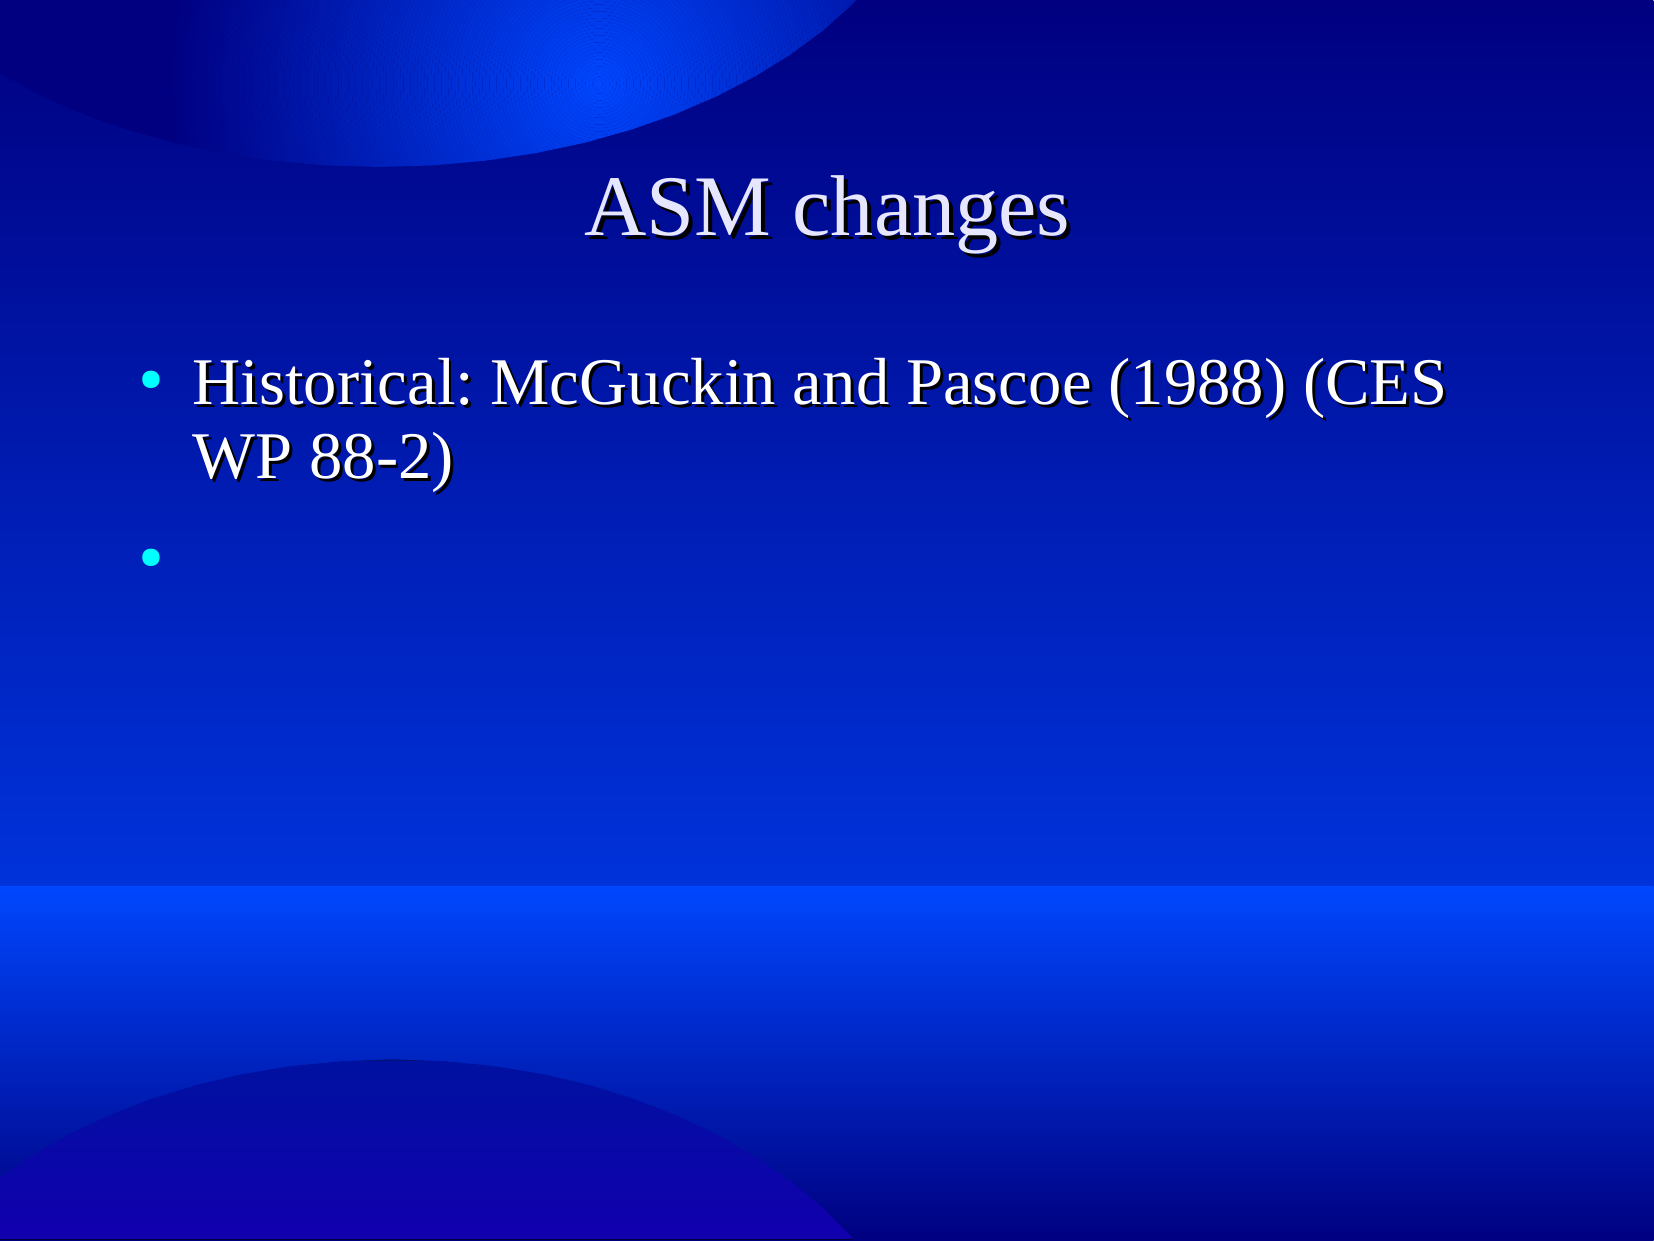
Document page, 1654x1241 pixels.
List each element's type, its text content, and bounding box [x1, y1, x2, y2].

list Historical: McGuckin and Pascoe (1988) (CES WP 88-2) [121, 344, 1534, 1164]
title ASM changes [121, 102, 1534, 310]
